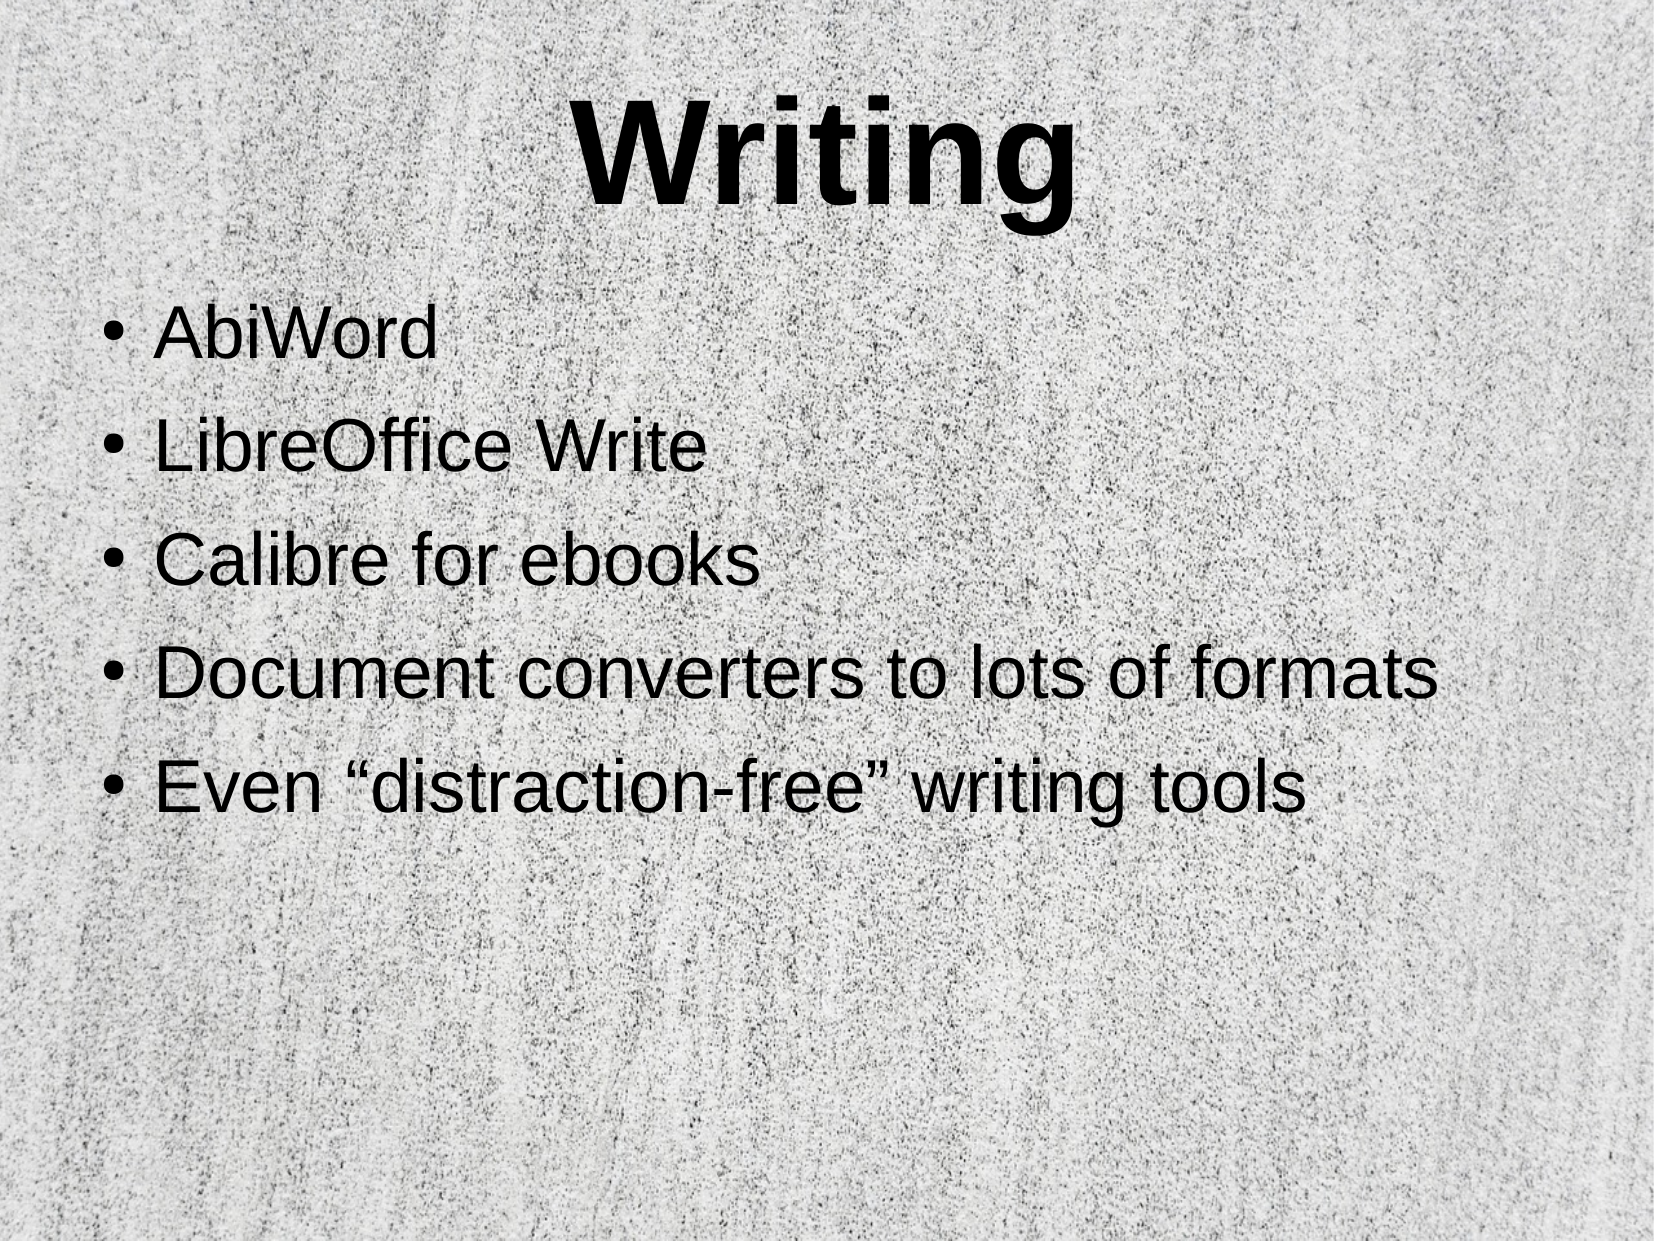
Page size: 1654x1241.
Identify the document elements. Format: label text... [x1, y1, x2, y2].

list AbiWord LibreOffice Write Calibre for ebooks Document converters to lots of formats Even “distraction-free” writing tools [82, 290, 1571, 1010]
picture [0, 0, 1654, 1241]
title Writing [82, 49, 1571, 257]
